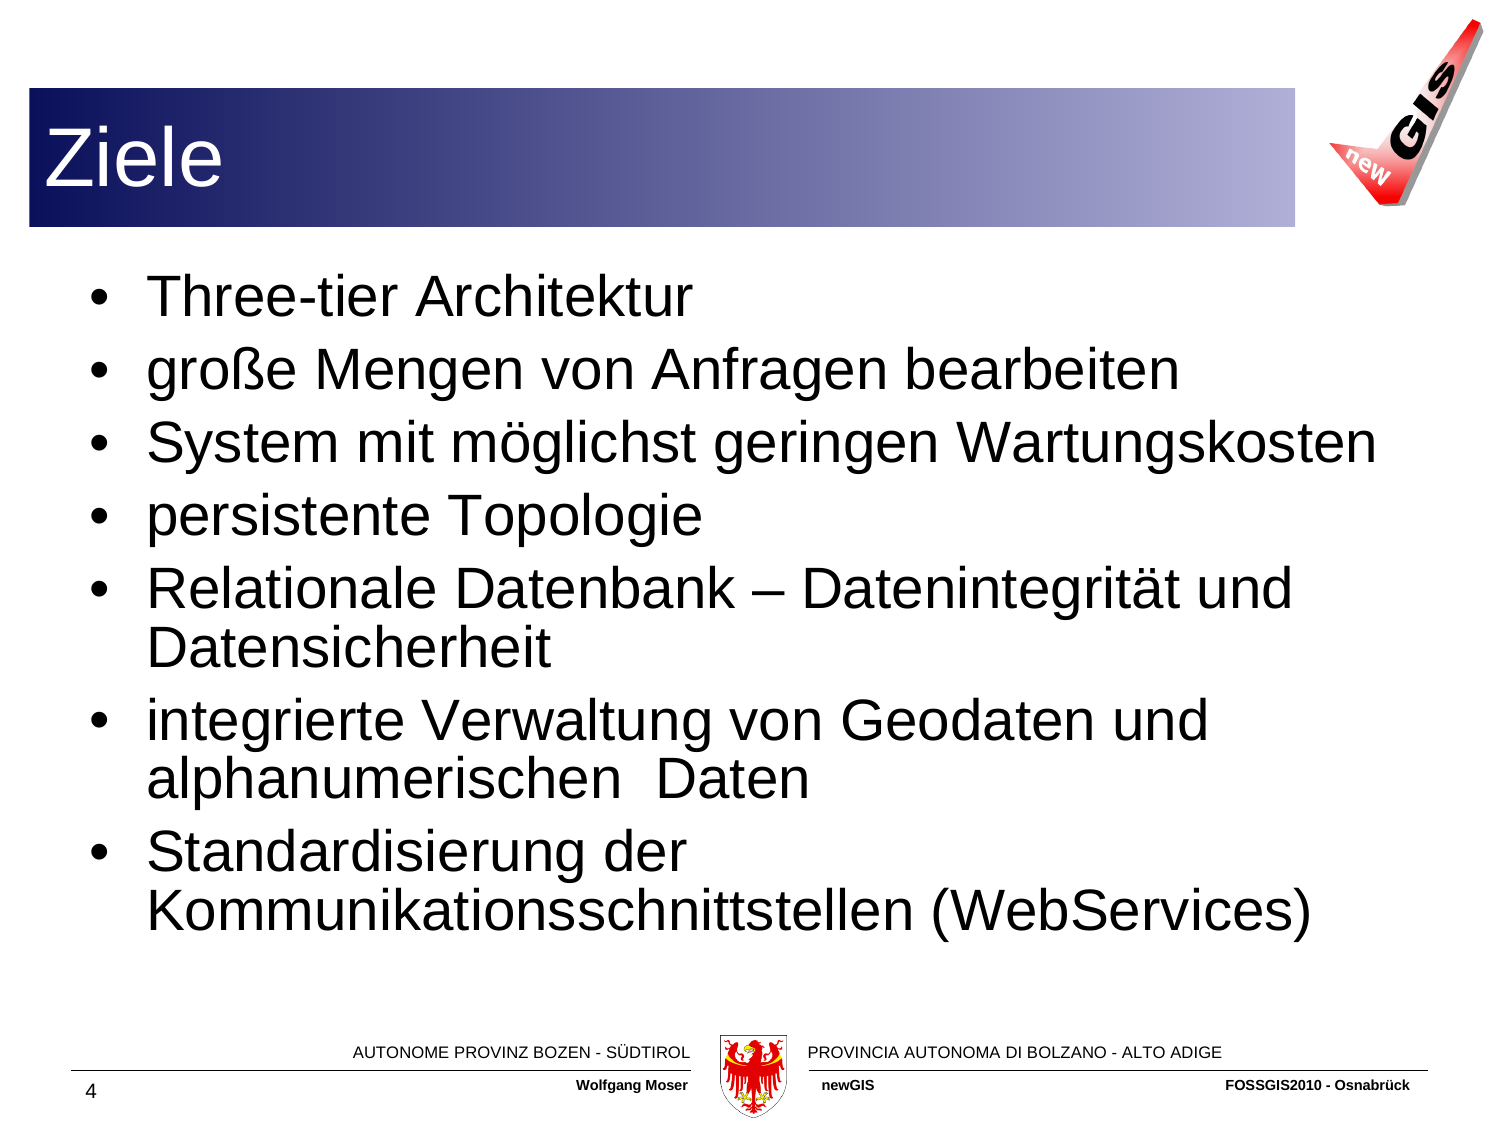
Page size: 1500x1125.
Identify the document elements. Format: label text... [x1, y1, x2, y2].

picture [1328, 18, 1485, 207]
list Three-tier Architektur große Mengen von Anfragen bearbeiten System mit möglichst geringen Wartungskosten persistente Topologie Relationale Datenbank – Datenintegrität und Datensicherheit integrierte Verwaltung von Geodaten und alphanumerischen Daten Standardisierung der Kommunikationsschnittstellen (WebServices) [75, 262, 1426, 1006]
picture [720, 1035, 787, 1118]
title Ziele [29, 88, 1296, 227]
